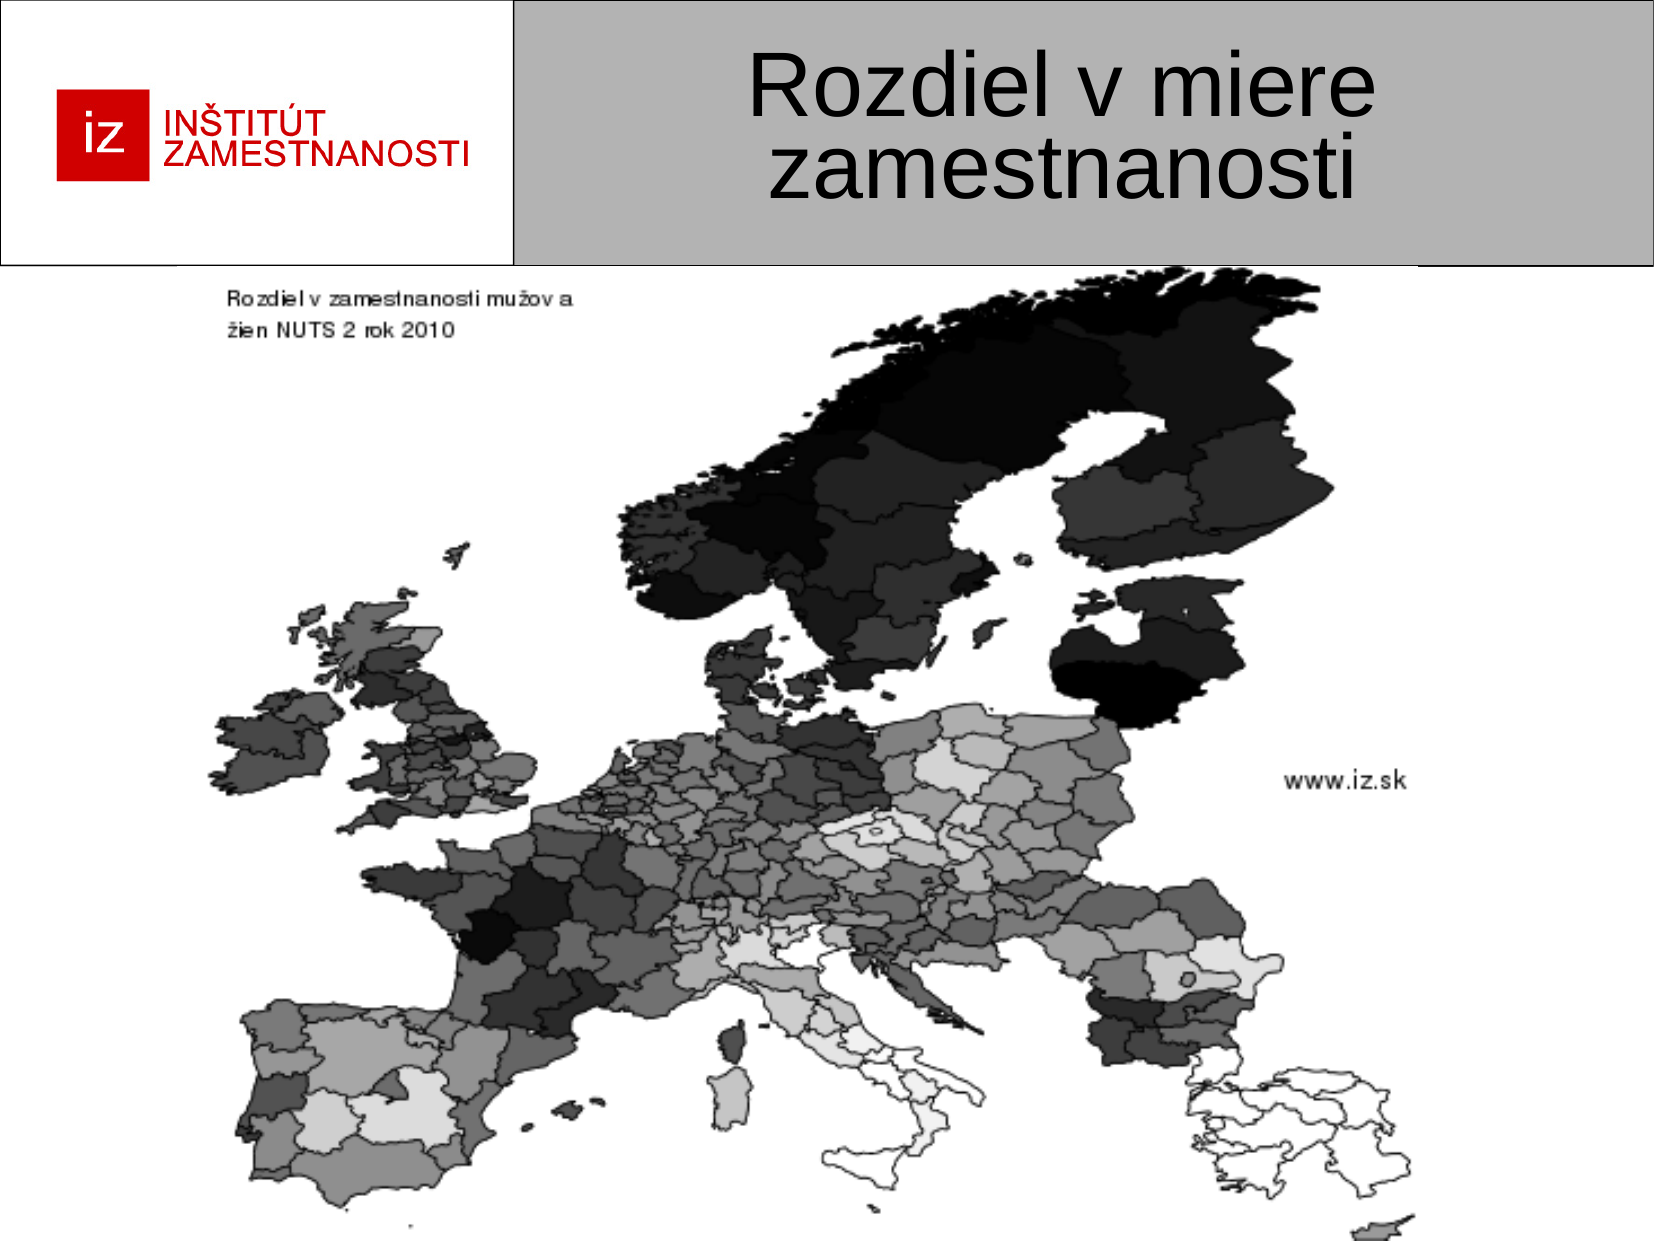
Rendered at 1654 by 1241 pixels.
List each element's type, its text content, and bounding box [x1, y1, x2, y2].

text_box [0, 0, 1654, 266]
picture [177, 266, 1418, 1241]
title Rozdiel v miere zamestnanosti [561, 29, 1565, 237]
picture [5, 8, 513, 257]
